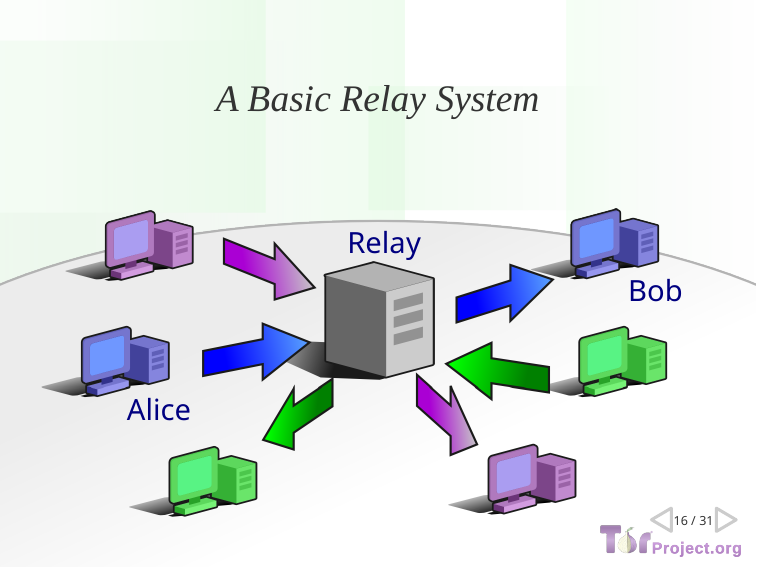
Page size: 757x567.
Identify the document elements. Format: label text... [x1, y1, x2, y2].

picture [0, 0, 757, 567]
text_box Bob [599, 262, 712, 313]
text_box Alice [102, 382, 216, 432]
text_box A Basic Relay System [0, 70, 756, 127]
text_box Relay [300, 215, 469, 266]
text_box [651, 508, 672, 532]
text_box <number> / 31 [618, 504, 756, 555]
text_box [716, 508, 737, 532]
